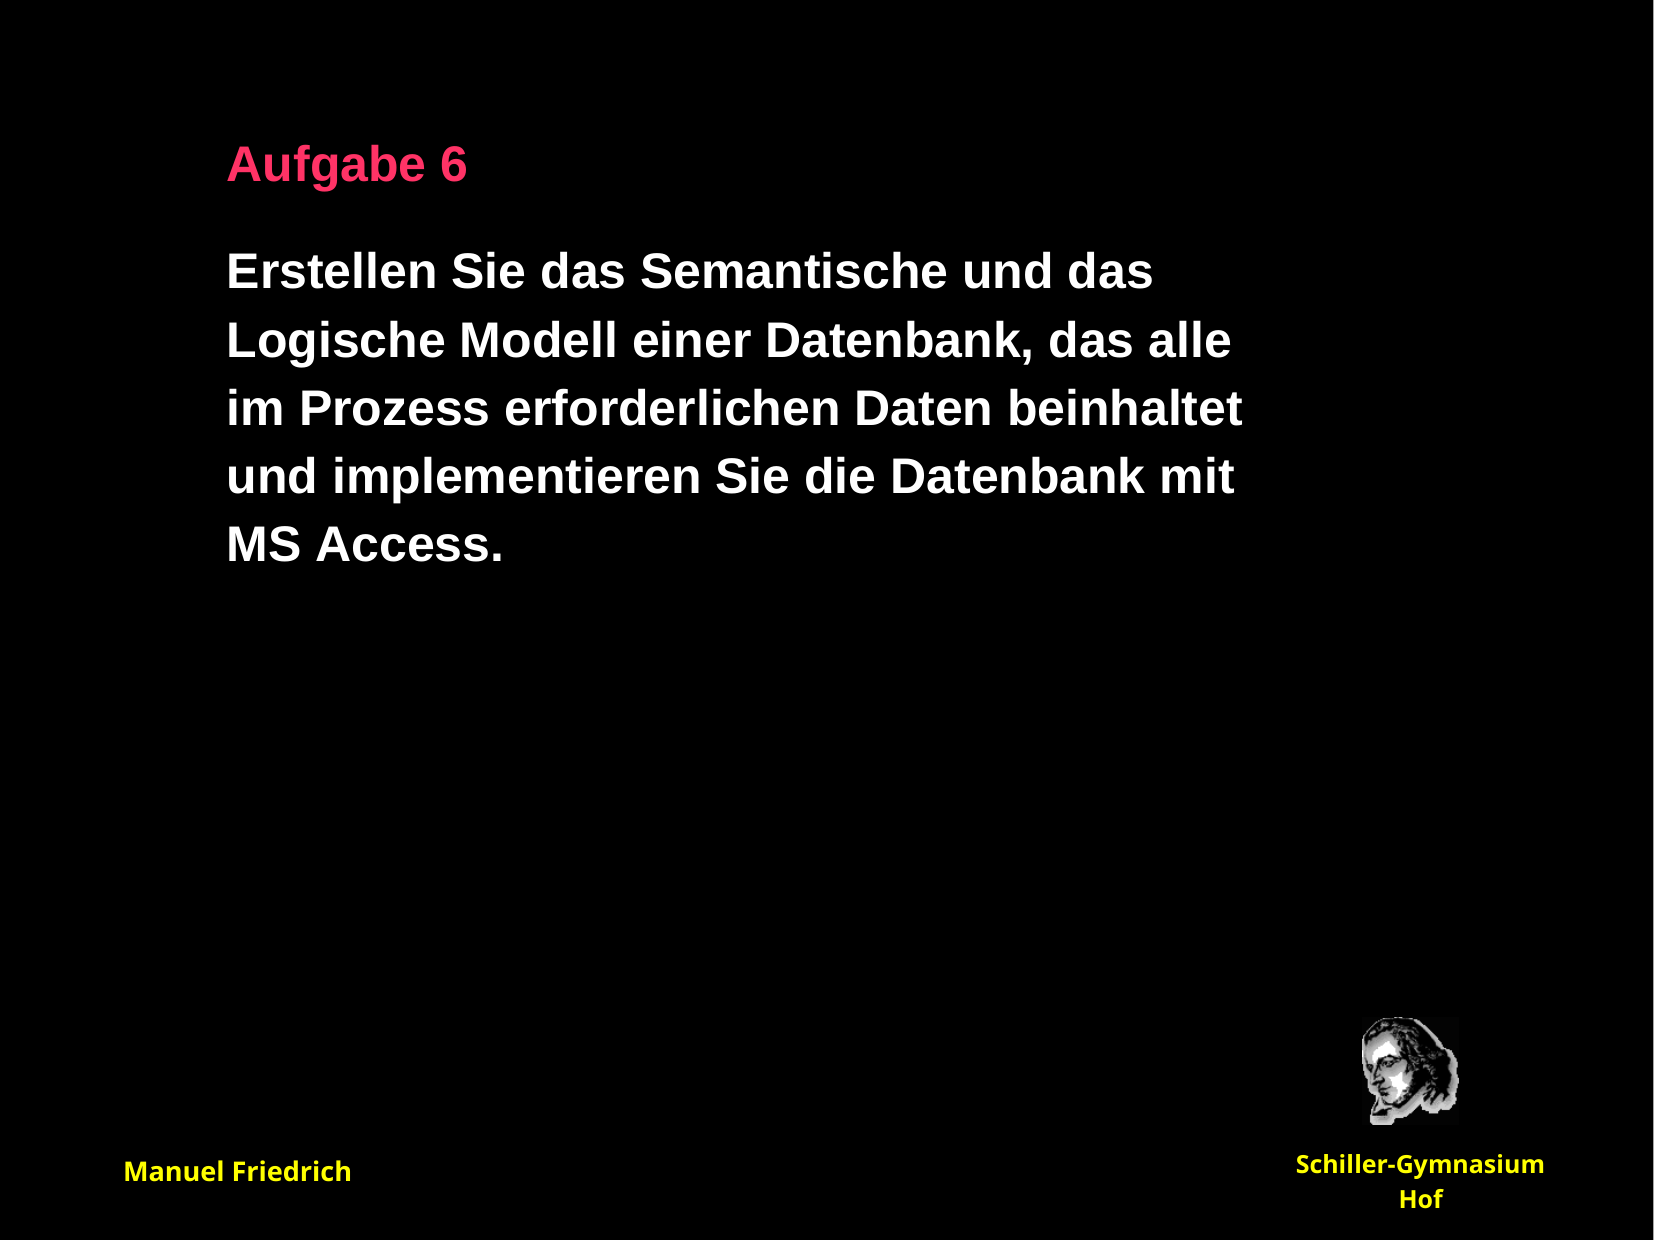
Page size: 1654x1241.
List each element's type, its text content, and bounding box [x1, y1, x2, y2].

picture [1362, 1017, 1459, 1126]
text_box Manuel Friedrich [123, 1151, 353, 1191]
text_box Schiller-Gymnasium Hof [1295, 1145, 1546, 1216]
text_box Aufgabe 6 Erstellen Sie das Semantische und das Logische Modell einer Datenbank, das alle im Prozess erforderlichen Daten beinhaltet und implementieren Sie die Datenbank mit MS Access. [226, 140, 1259, 573]
